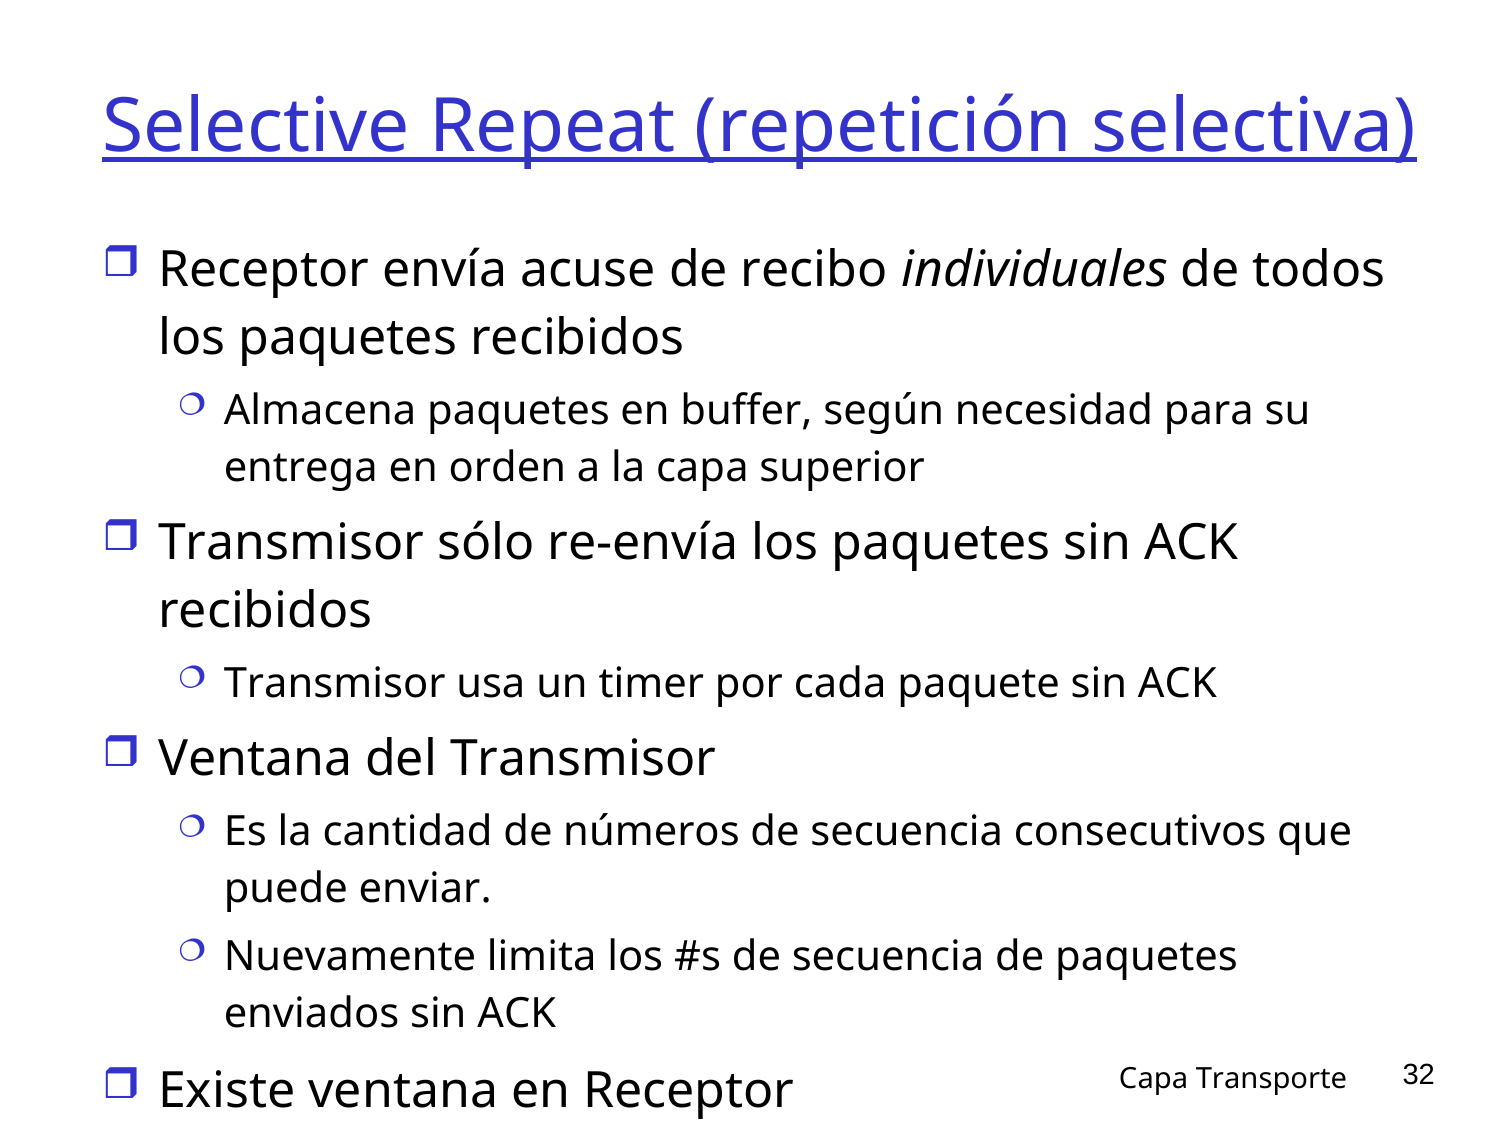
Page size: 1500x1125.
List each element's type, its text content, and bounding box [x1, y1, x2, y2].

list Receptor envía acuse de recibo individuales de todos los paquetes recibidos Almacena paquetes en buffer, según necesidad para su entrega en orden a la capa superior Transmisor sólo re-envía los paquetes sin ACK recibidos Transmisor usa un timer por cada paquete sin ACK Ventana del Transmisor Es la cantidad de números de secuencia consecutivos que puede enviar. Nuevamente limita los #s de secuencia de paquetes enviados sin ACK Existe ventana en Receptor [87, 224, 1426, 1041]
title Selective Repeat (repetición selectiva)‏ [87, 27, 1463, 218]
